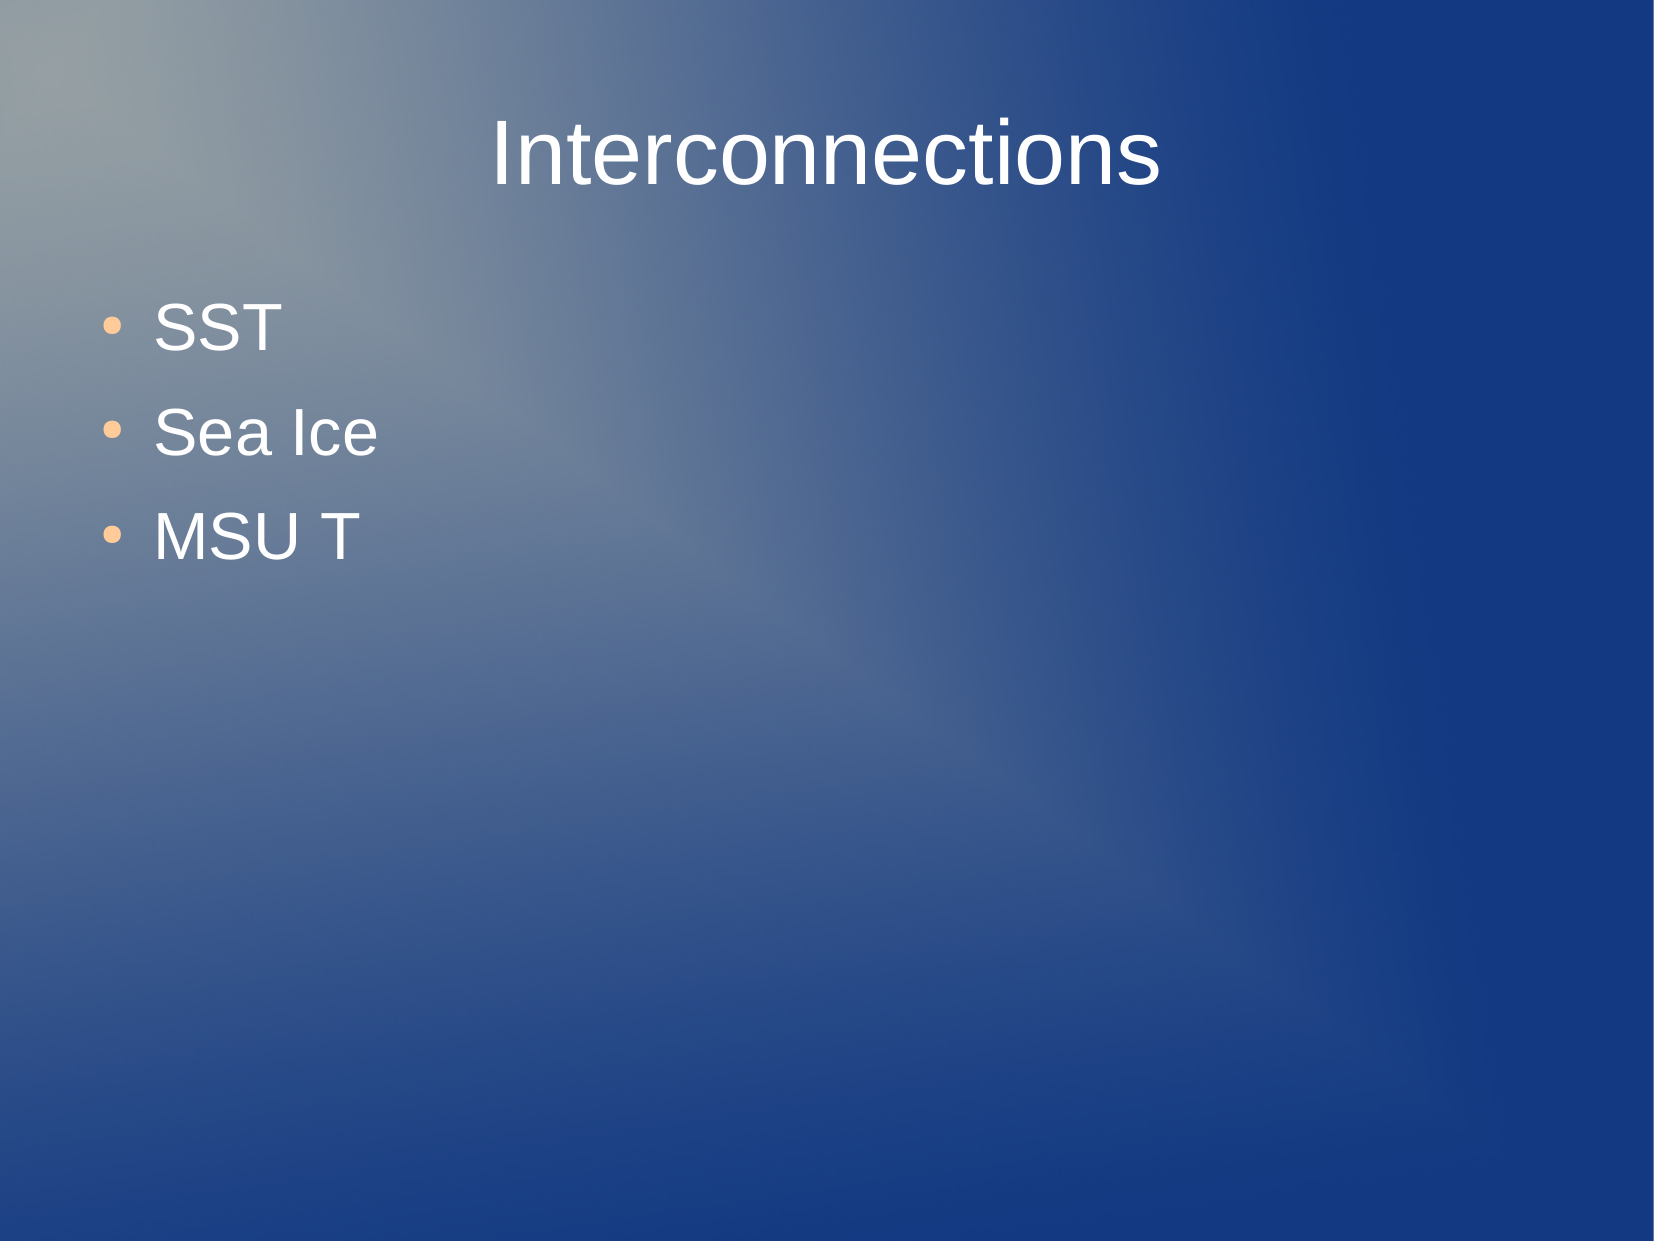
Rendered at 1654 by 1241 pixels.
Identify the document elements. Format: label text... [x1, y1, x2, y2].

picture [0, 0, 1654, 1241]
list SST Sea Ice MSU T [82, 290, 1571, 1094]
title Interconnections [82, 49, 1571, 257]
